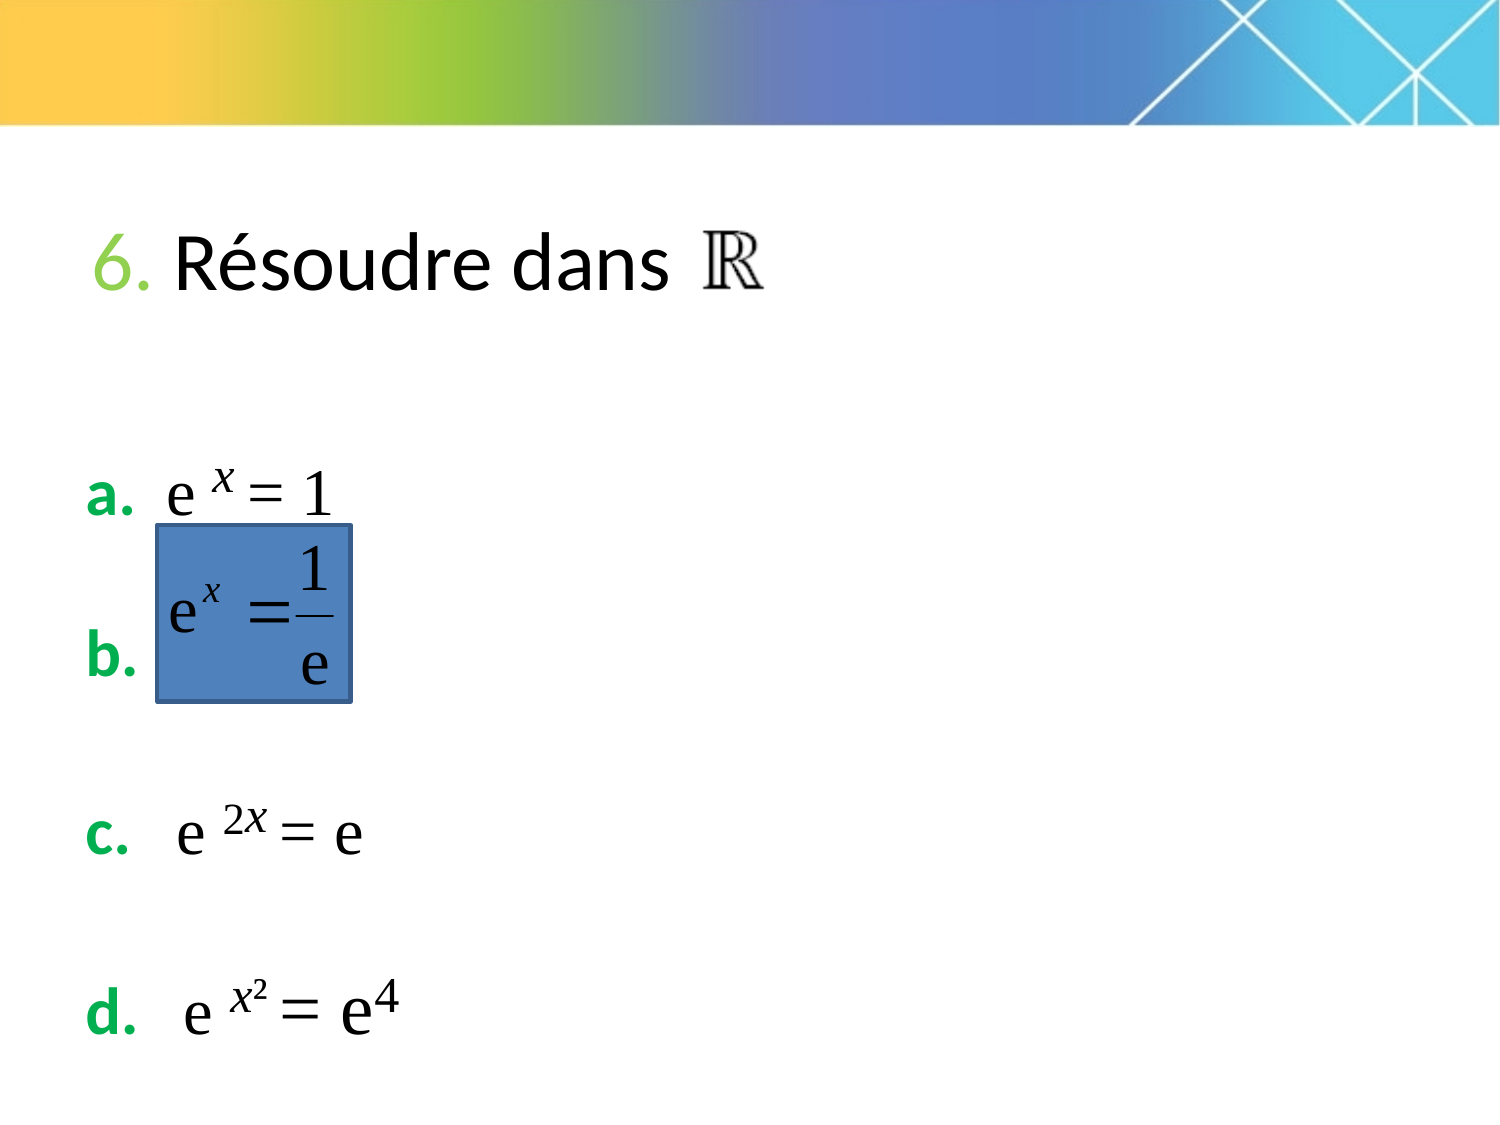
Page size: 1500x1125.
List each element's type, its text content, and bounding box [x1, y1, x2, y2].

text_box a. e x = 1 b. c. e 2x = e d. e x² = e4 [70, 342, 1465, 1045]
chart [159, 527, 349, 700]
picture [690, 208, 774, 299]
title 6. Résoudre dans [76, 164, 1500, 351]
